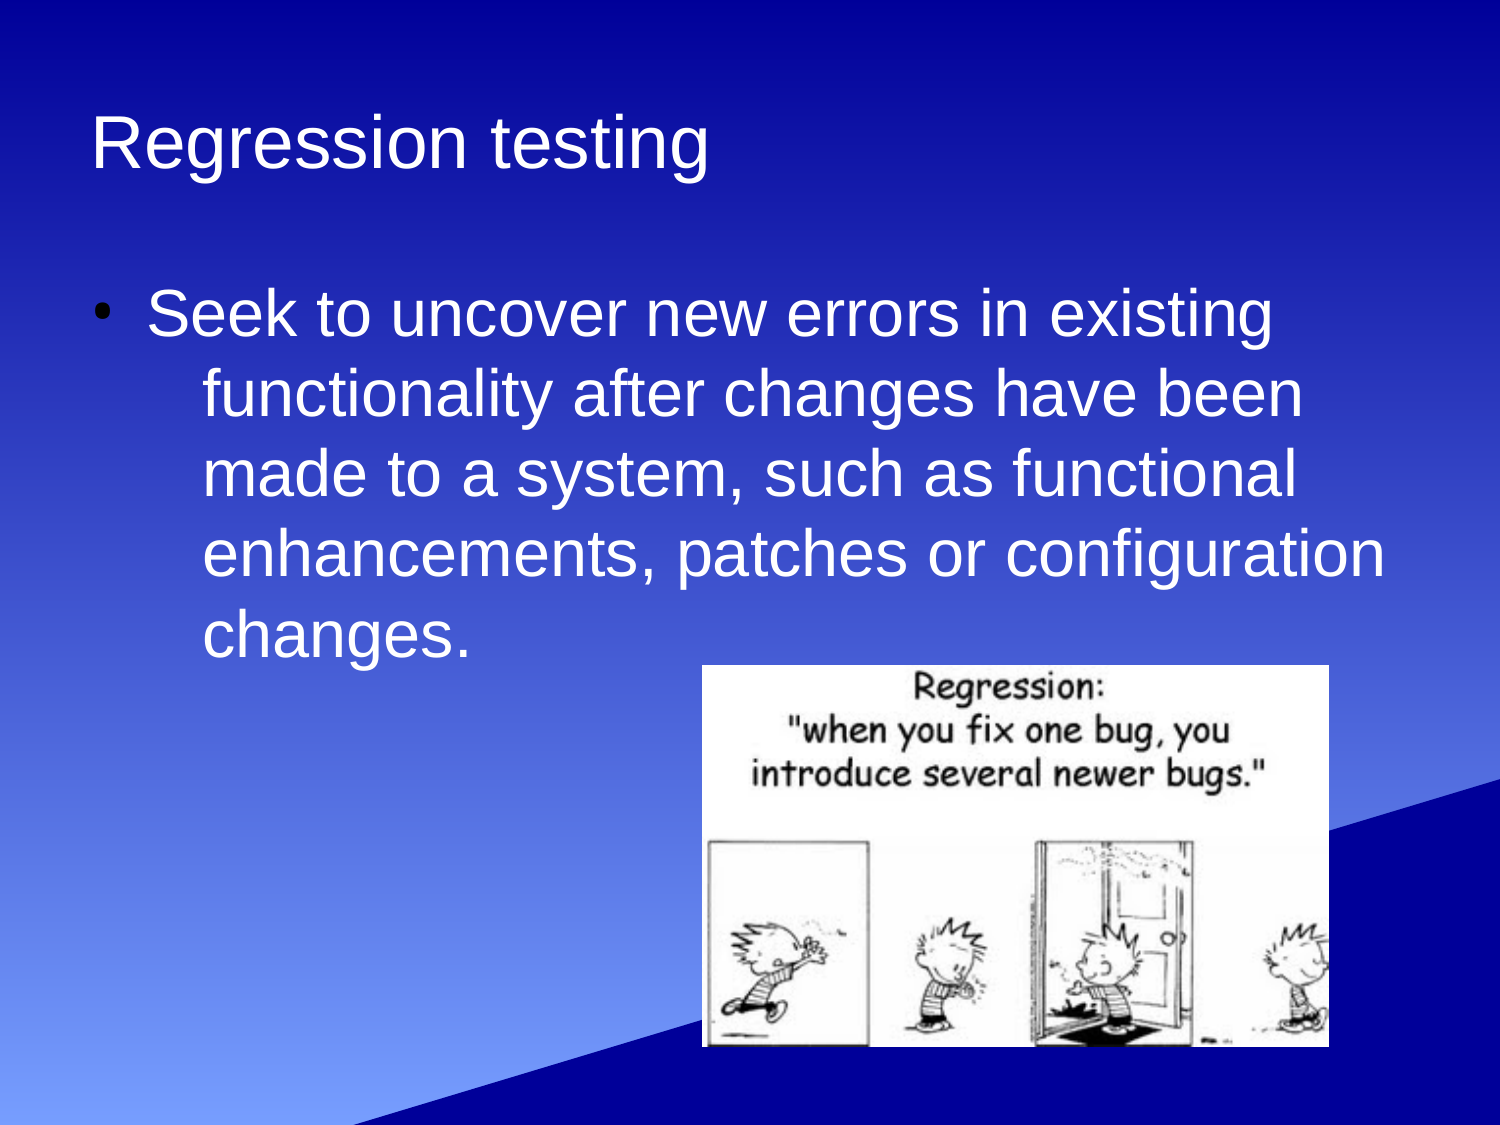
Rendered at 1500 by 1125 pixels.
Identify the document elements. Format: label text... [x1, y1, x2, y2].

list Seek to uncover new errors in existing functionality after changes have been made to a system, such as functional enhancements, patches or configuration changes. [75, 262, 1426, 1005]
picture [702, 665, 1329, 1047]
title Regression testing [75, 45, 1426, 233]
